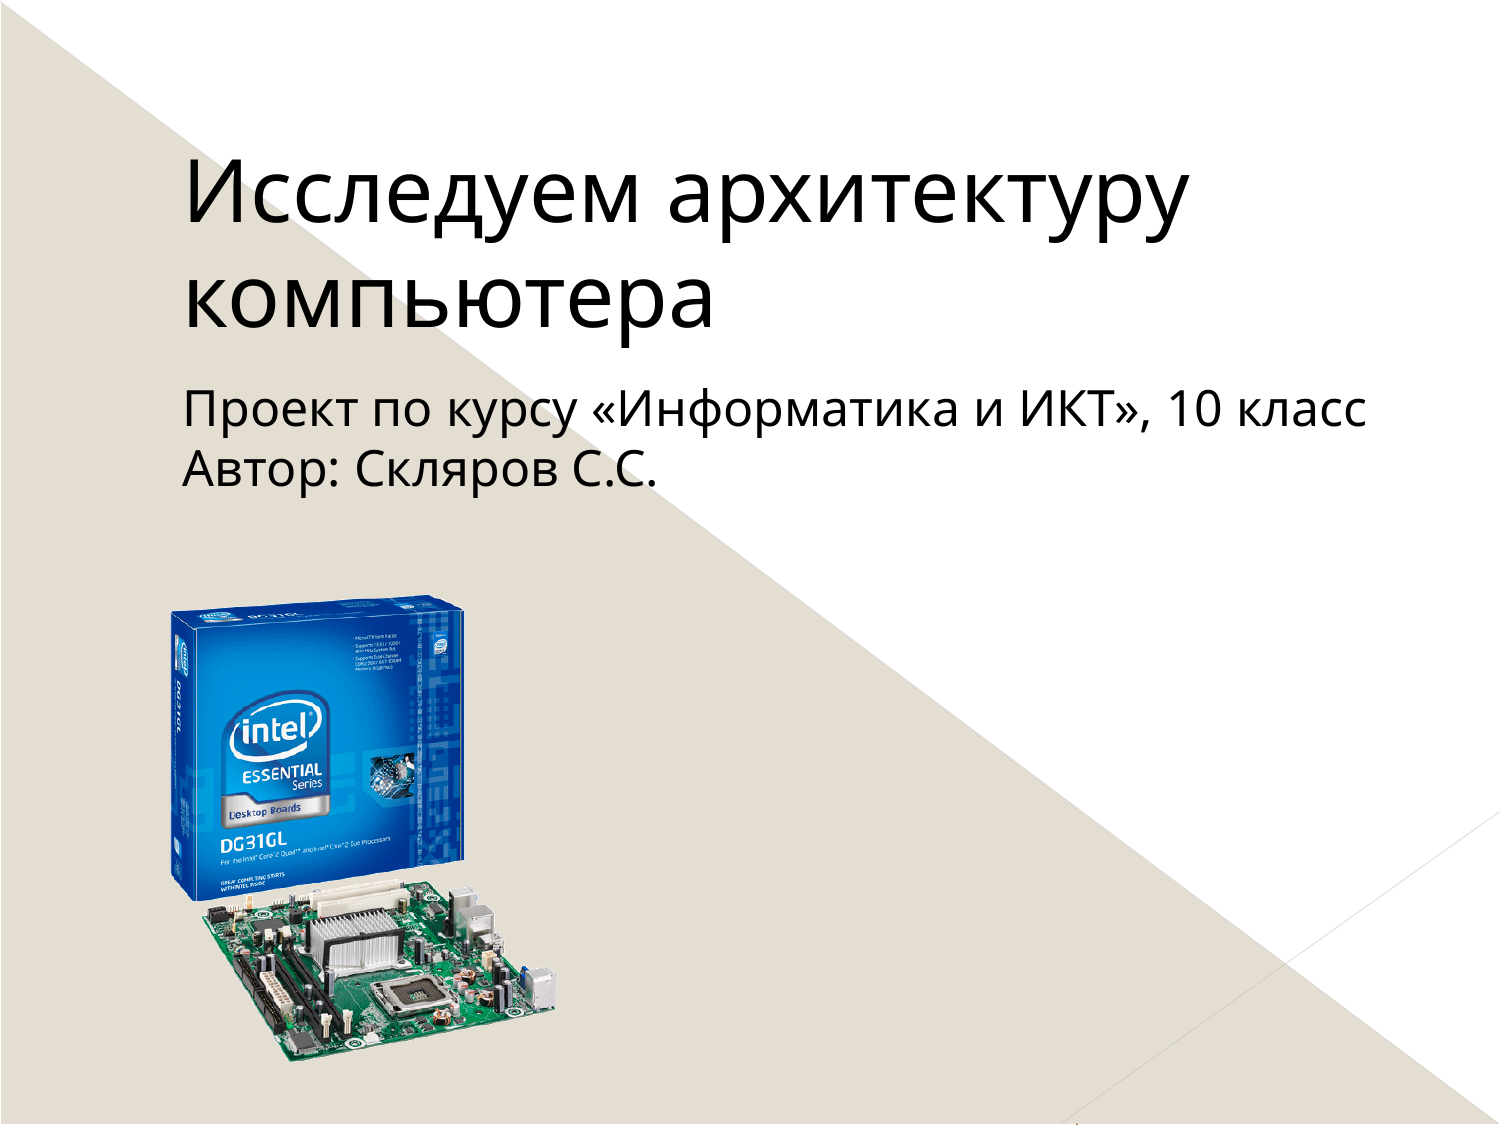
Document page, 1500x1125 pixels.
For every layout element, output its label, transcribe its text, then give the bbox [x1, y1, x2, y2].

picture [164, 590, 563, 1070]
title Исследуем архитектуру компьютера [88, 127, 1412, 369]
subtitle Проект по курсу «Информатика и ИКТ», 10 класс Автор: Скляров С.С. [88, 369, 1412, 657]
